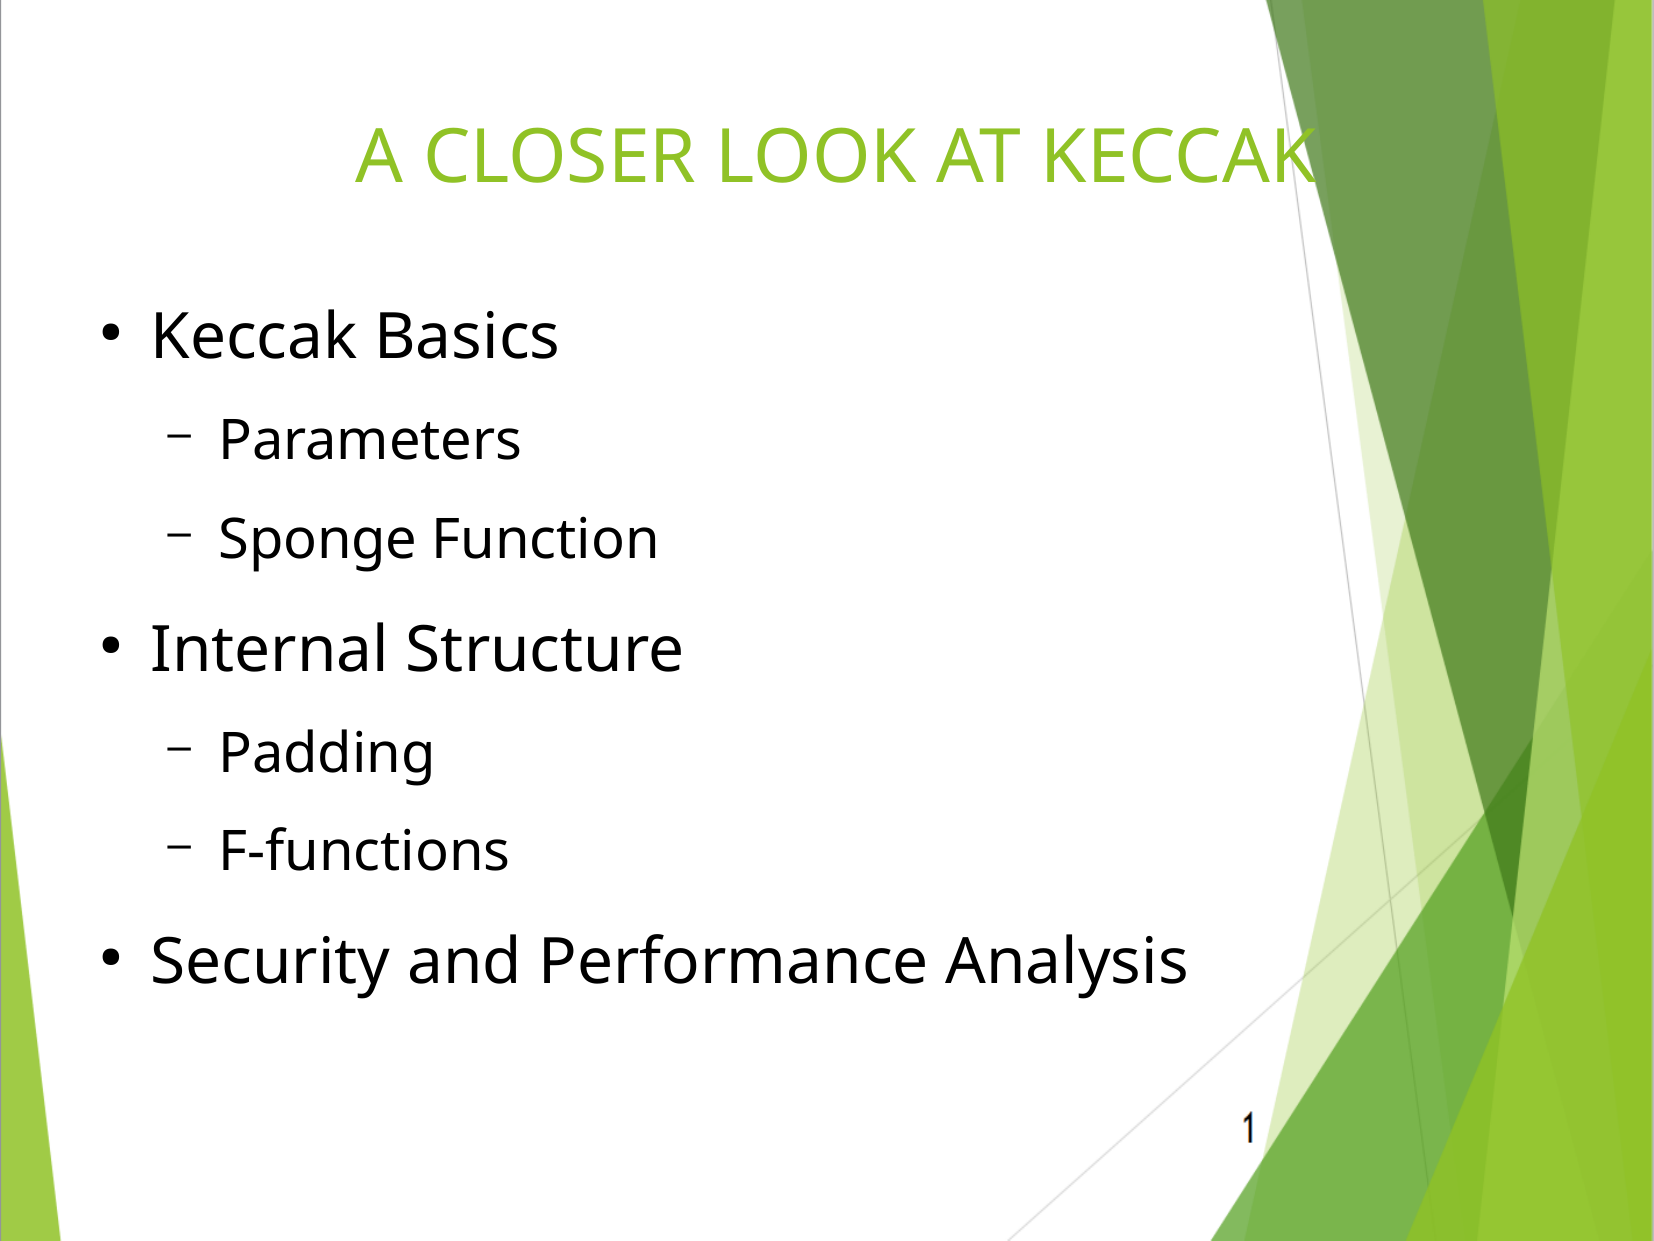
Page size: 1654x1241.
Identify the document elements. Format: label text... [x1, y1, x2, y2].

picture [0, 0, 1654, 1241]
title A CLOSER LOOK AT KECCAK [82, 49, 1571, 257]
list Keccak Basics Parameters Sponge Function Internal Structure Padding F-functions Security and Performance Analysis [82, 290, 1571, 1010]
